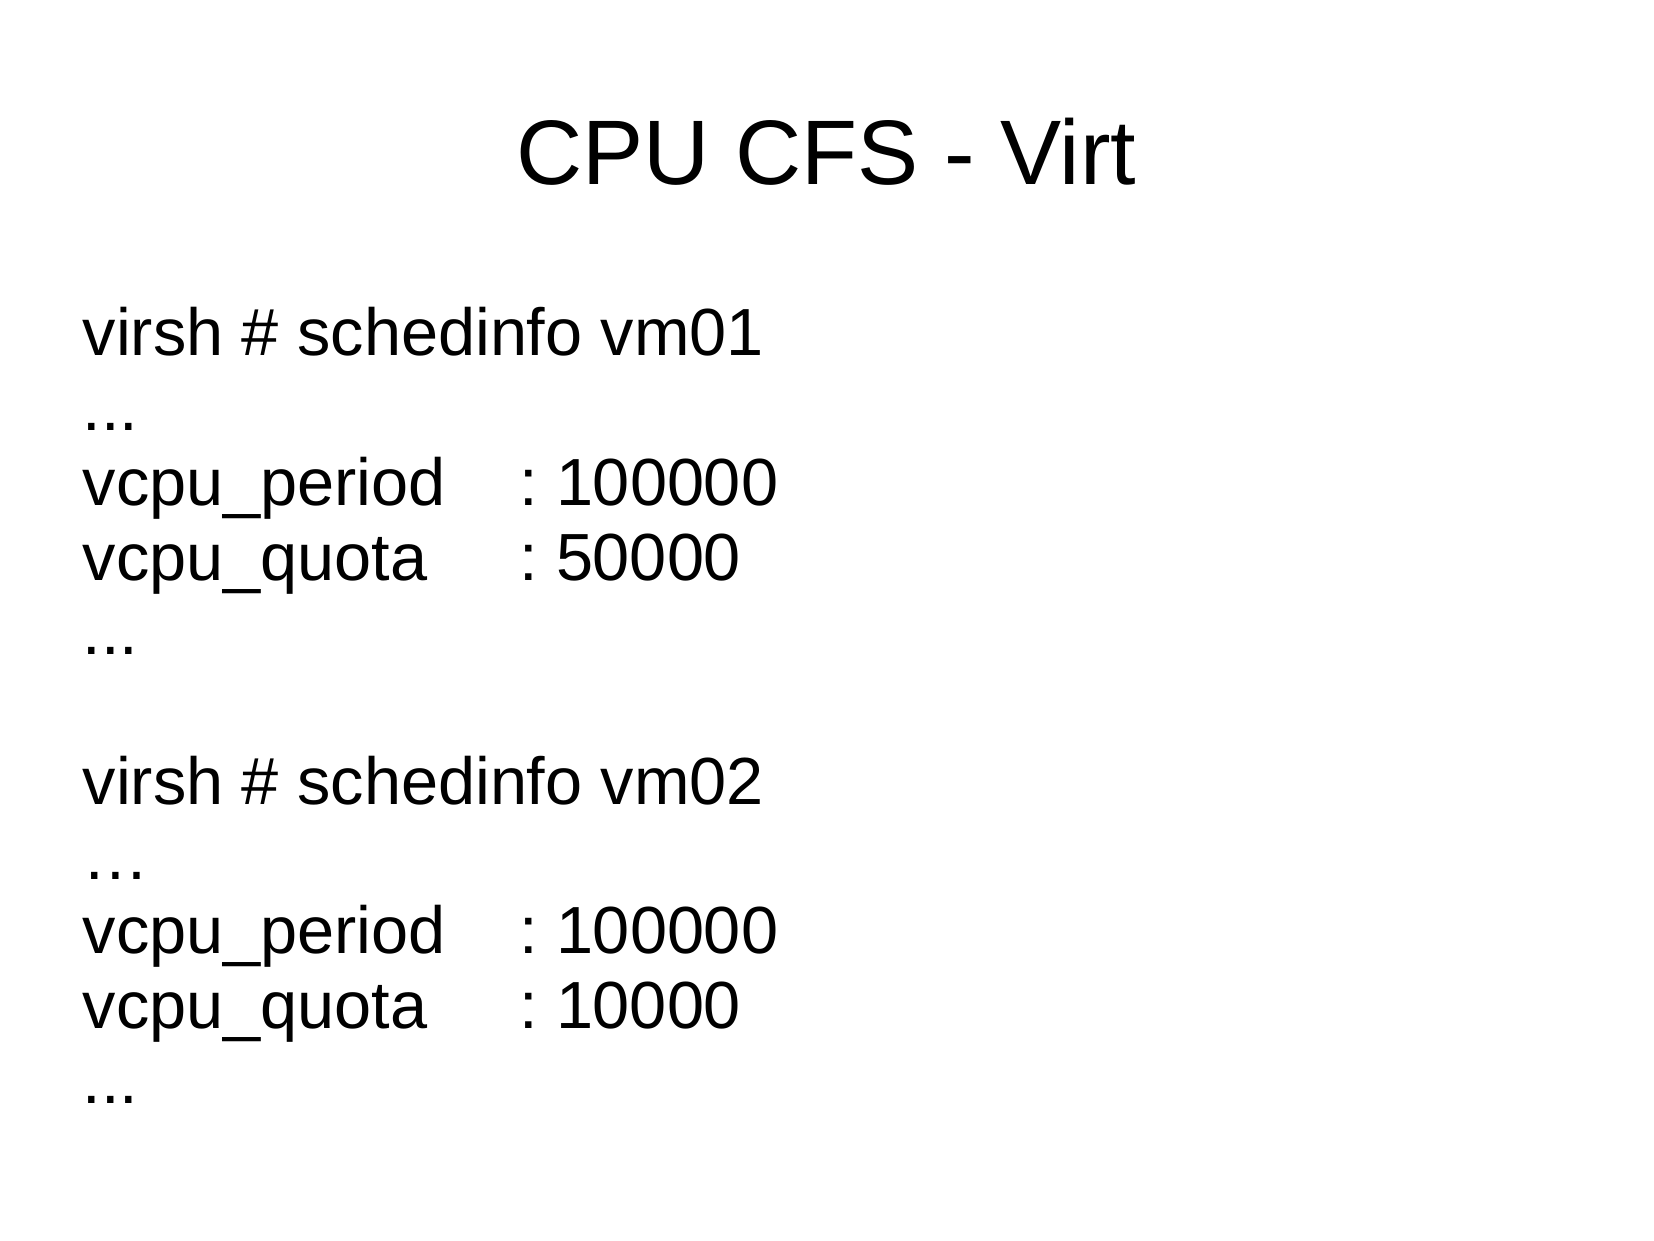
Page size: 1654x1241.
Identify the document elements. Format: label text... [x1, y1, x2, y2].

title CPU CFS - Virt [82, 49, 1571, 226]
subtitle virsh # schedinfo vm01 ... vcpu_period : 100000 vcpu_quota : 50000 ... virsh # schedinfo vm02 … vcpu_period : 100000 vcpu_quota : 10000 ... [82, 226, 1571, 1187]
